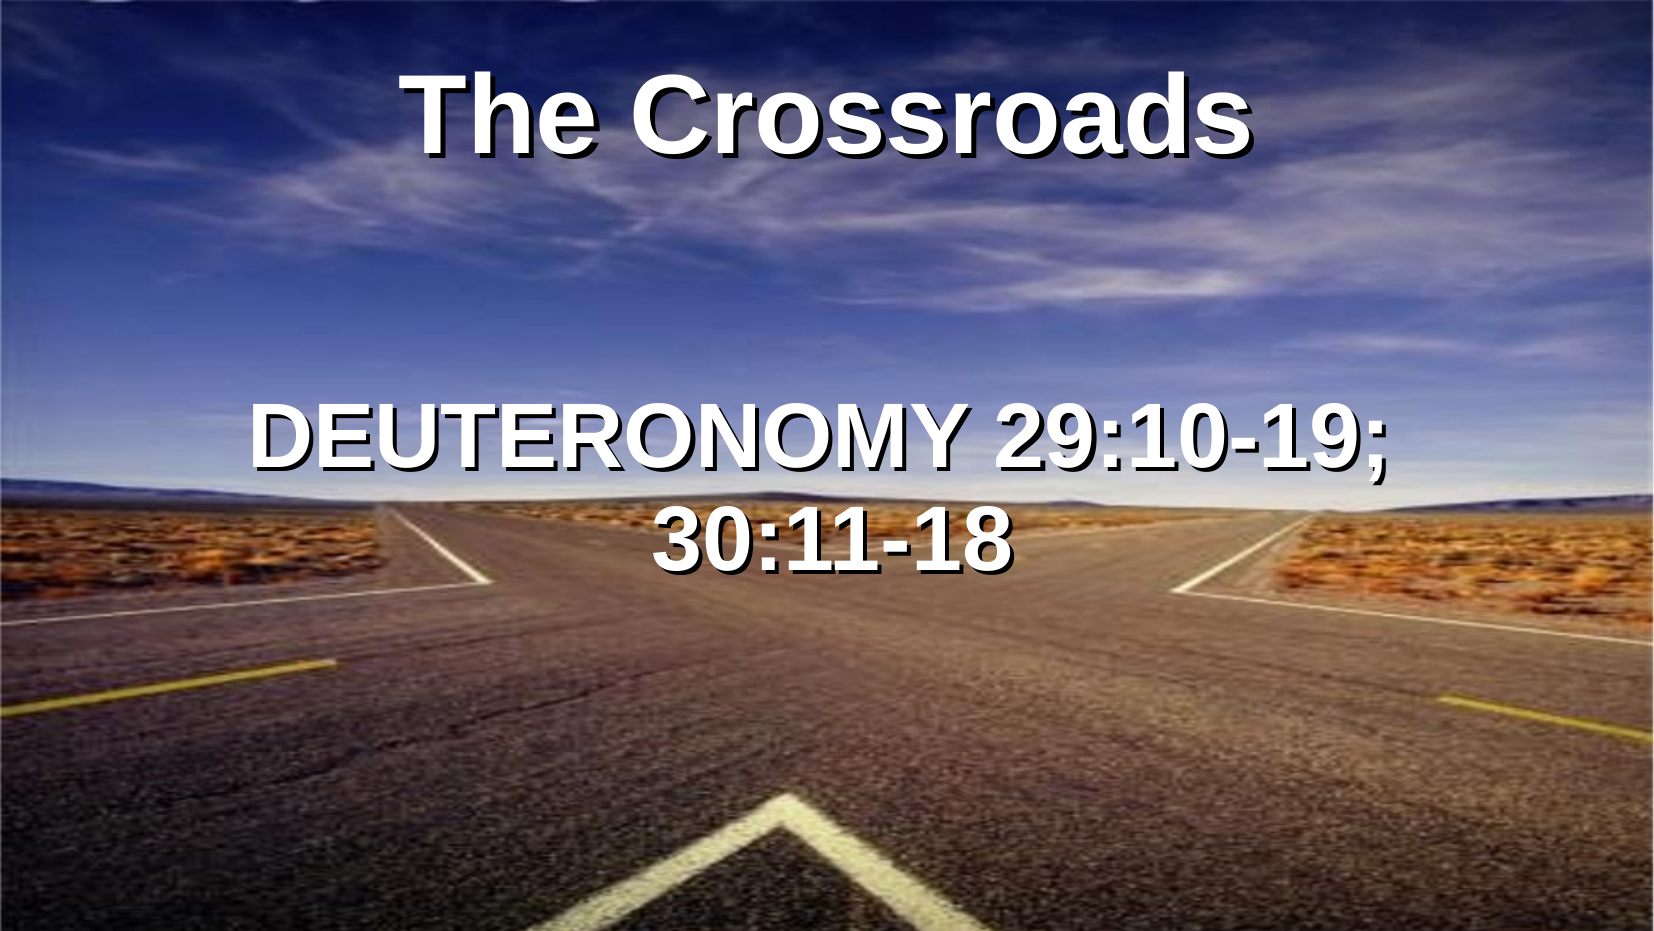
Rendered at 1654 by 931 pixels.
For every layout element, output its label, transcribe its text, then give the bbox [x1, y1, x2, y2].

picture [0, 0, 1654, 931]
title The Crossroads [82, 37, 1571, 193]
subtitle DEUTERONOMY 29:10-19; 30:11-18 [45, 217, 1621, 758]
